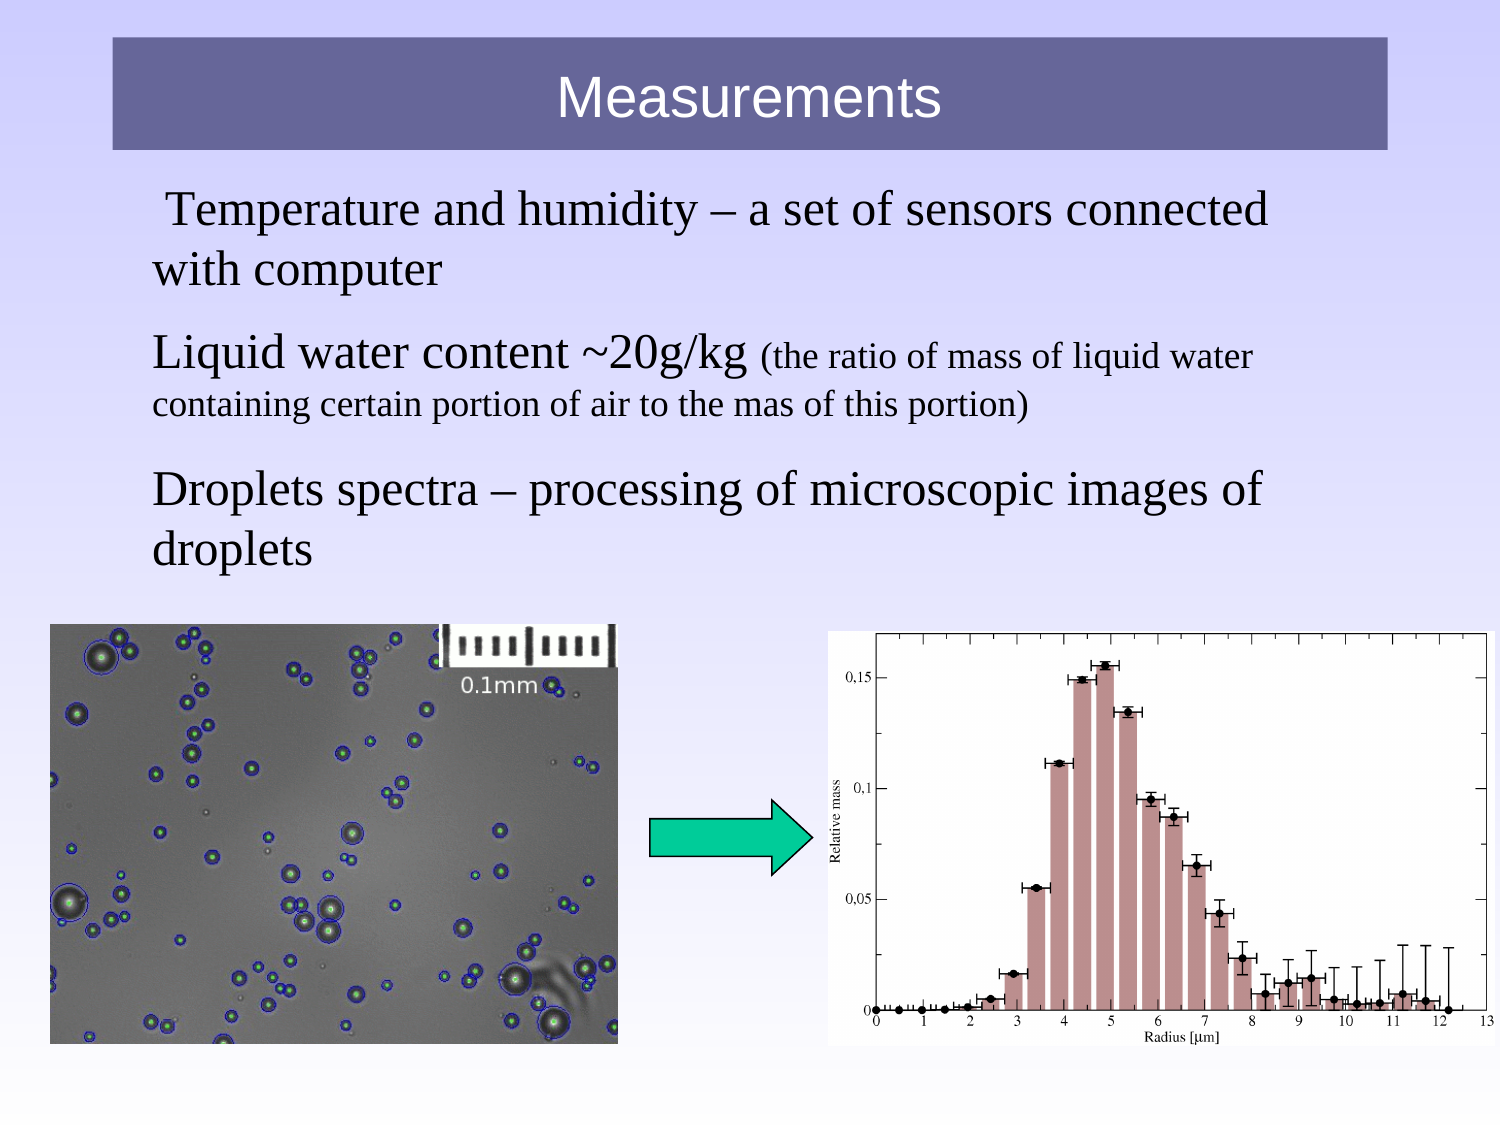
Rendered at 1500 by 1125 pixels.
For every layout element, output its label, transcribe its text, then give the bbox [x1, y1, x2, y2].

text_box Measurements [112, 37, 1388, 150]
picture [50, 624, 618, 1044]
picture [828, 631, 1495, 1046]
text_box Temperature and humidity – a set of sensors connected with computer Liquid water content ~20g/kg (the ratio of mass of liquid water containing certain portion of air to the mas of this portion)‏ Droplets spectra – processing of microscopic images of droplets [137, 167, 1326, 584]
